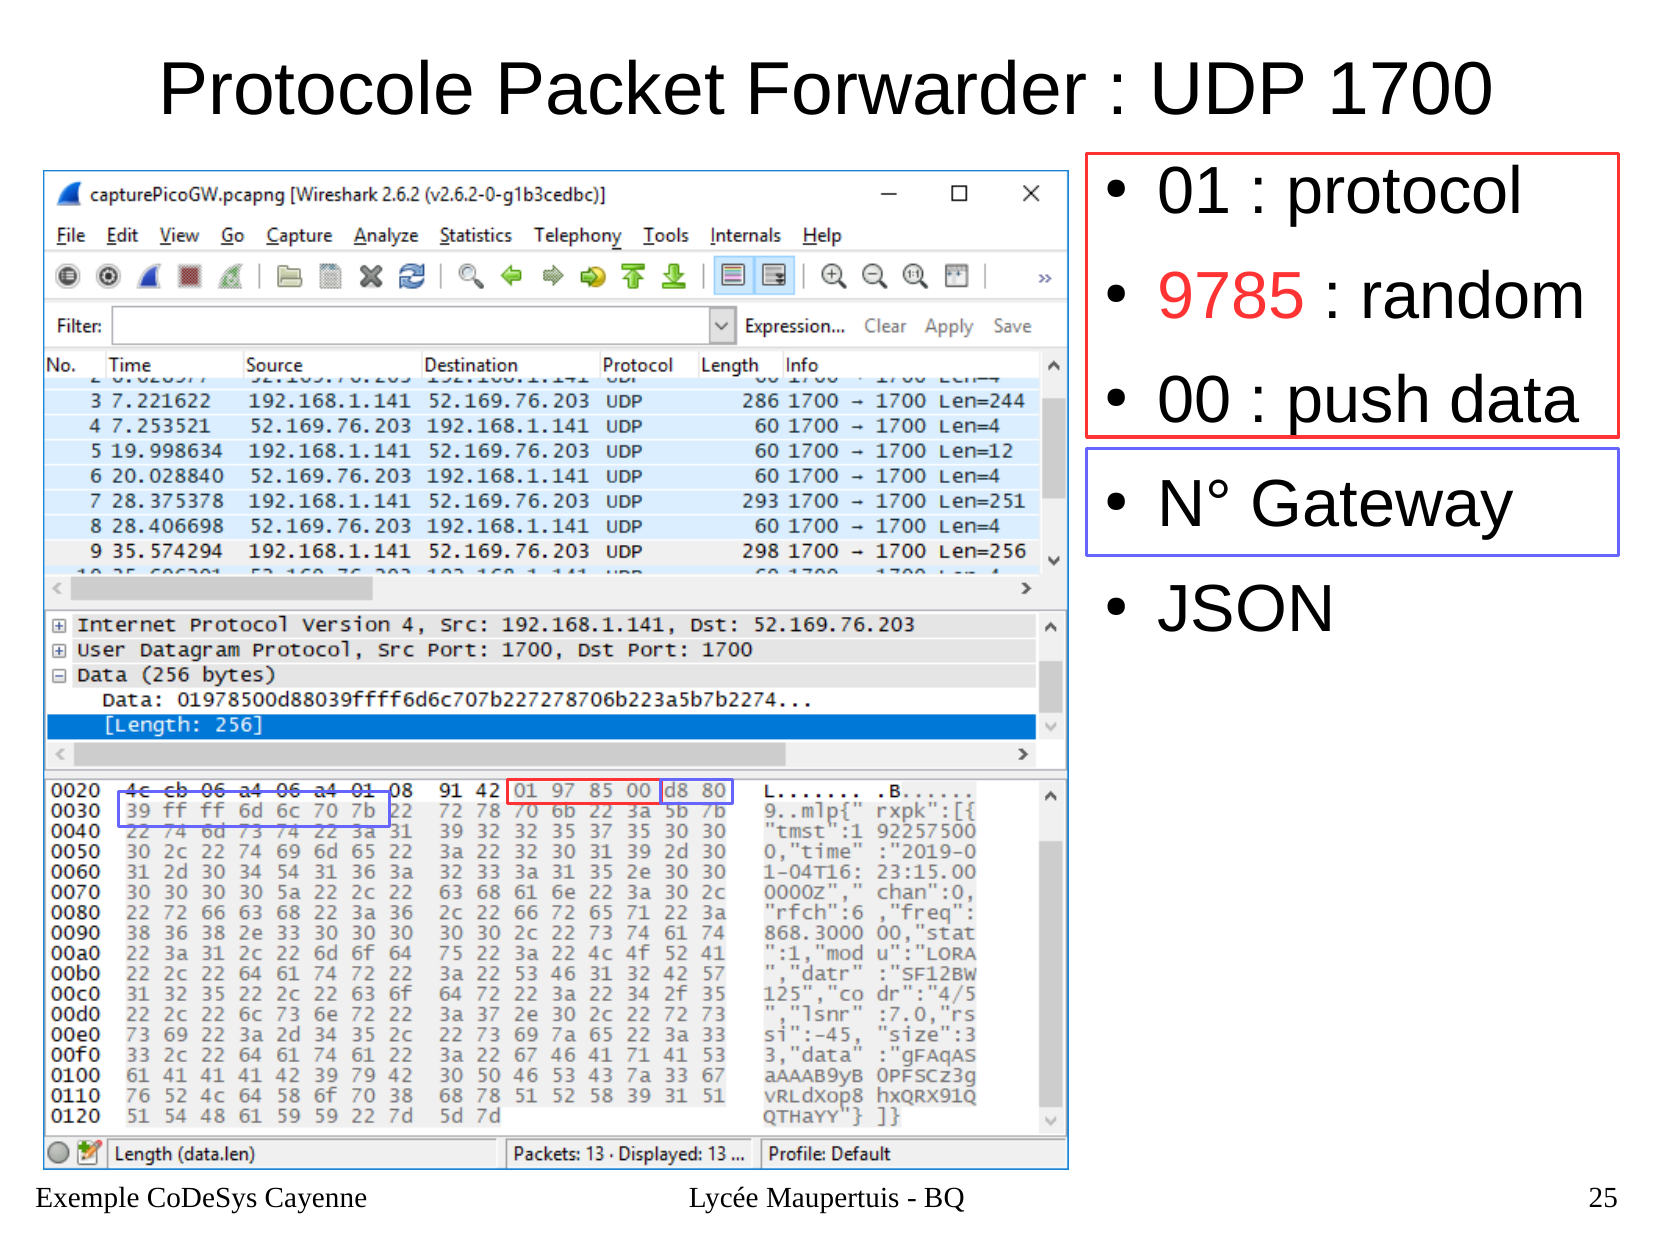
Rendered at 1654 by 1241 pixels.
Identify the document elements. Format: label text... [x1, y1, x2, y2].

list 01 : protocol 9785 : random 00 : push data N° Gateway JSON [1086, 439, 1619, 447]
title Protocole Packet Forwarder : UDP 1700 [35, 35, 1619, 142]
picture [43, 170, 1069, 1170]
list 01 : protocol 9785 : random 00 : push data N° Gateway JSON [1088, 155, 1617, 435]
list 01 : protocol 9785 : random 00 : push data N° Gateway JSON [1088, 450, 1617, 554]
list 01 : protocol 9785 : random 00 : push data N° Gateway JSON [1086, 557, 1619, 1170]
